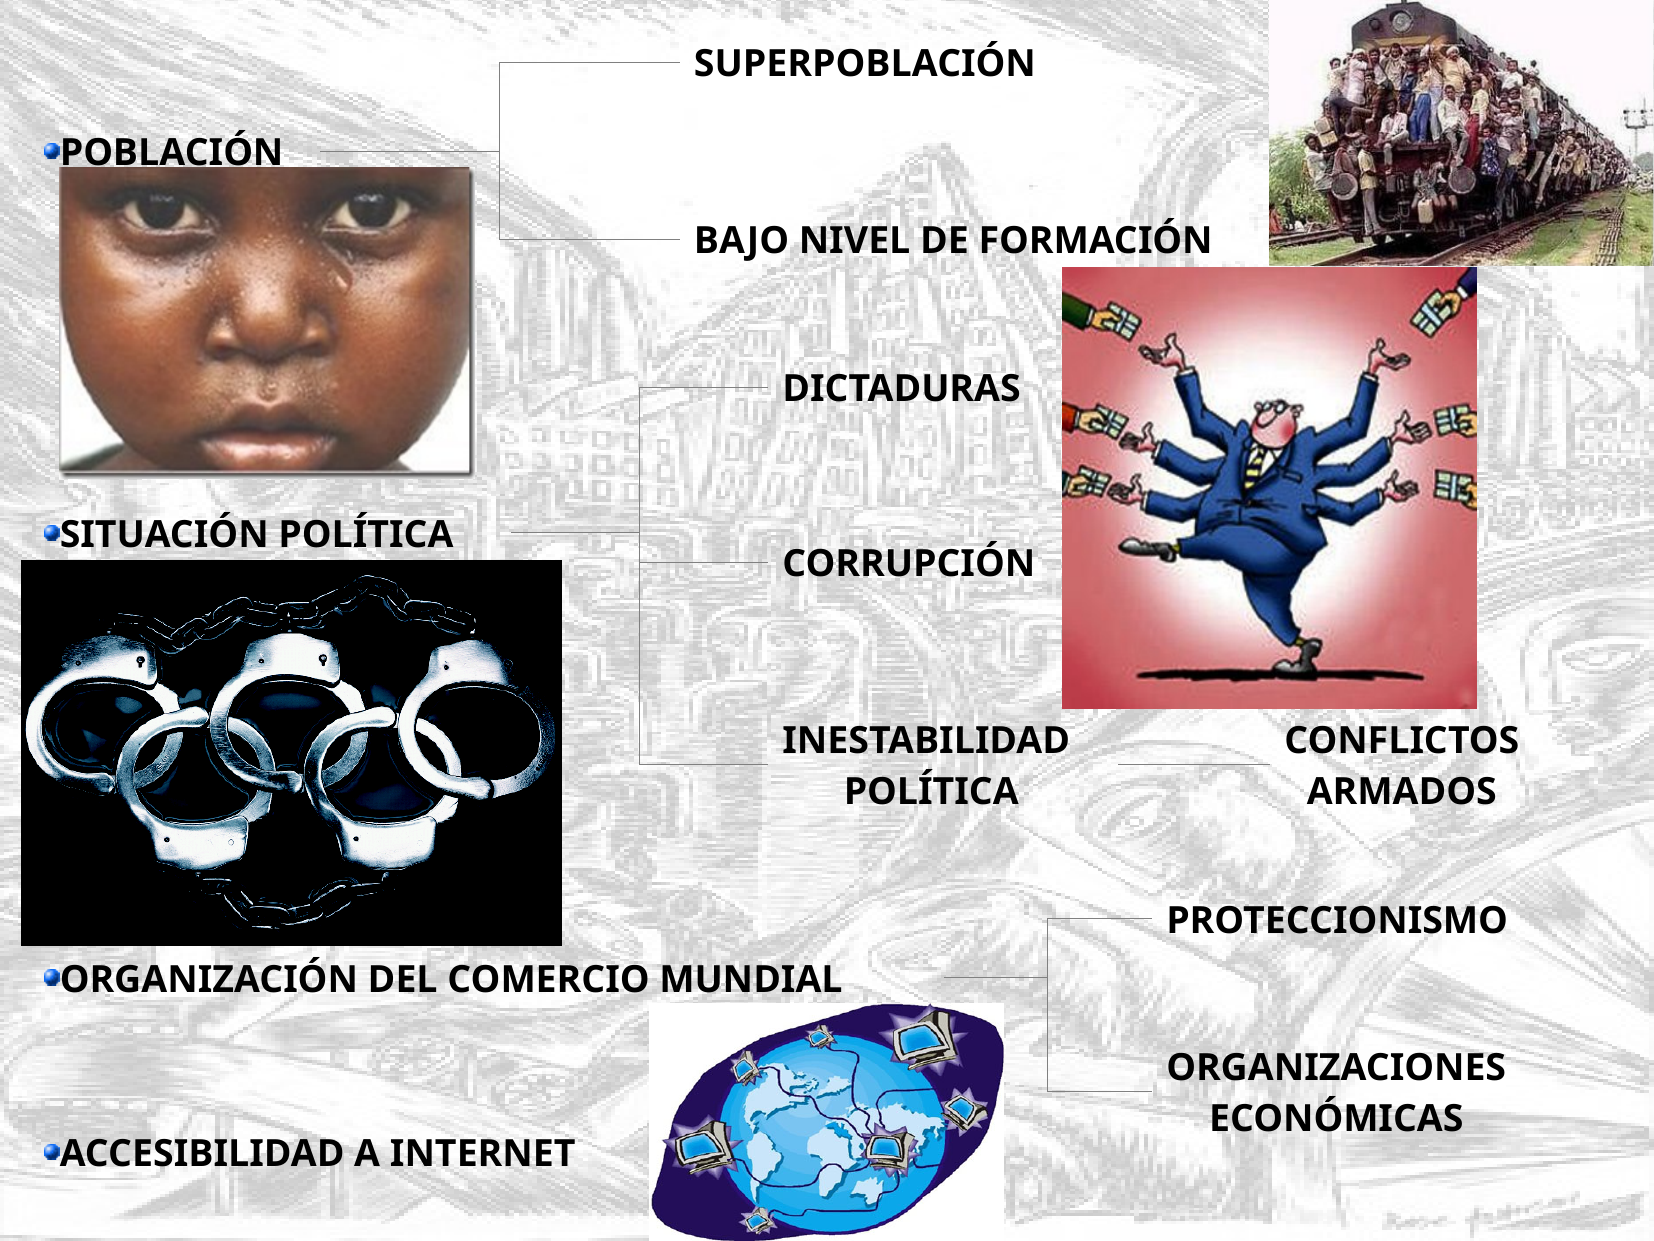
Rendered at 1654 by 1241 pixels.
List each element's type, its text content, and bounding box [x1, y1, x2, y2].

text_box INESTABILIDAD POLÍTICA [767, 705, 1119, 811]
text_box CORRUPCIÓN [767, 529, 1062, 589]
text_box ACCESIBILIDAD A INTERNET [29, 1119, 649, 1179]
text_box DICTADURAS [767, 354, 1062, 414]
text_box POBLACIÓN [29, 118, 321, 178]
text_box BAJO NIVEL DE FORMACIÓN [679, 206, 1290, 267]
text_box ORGANIZACIÓN DEL COMERCIO MUNDIAL [29, 944, 945, 1005]
text_box SITUACIÓN POLÍTICA [29, 499, 512, 560]
picture [0, 0, 1654, 1241]
text_box SUPERPOBLACIÓN [679, 29, 1095, 90]
text_box ORGANIZACIONES ECONÓMICAS [1151, 1033, 1562, 1138]
text_box PROTECCIONISMO [1151, 885, 1564, 946]
text_box CONFLICTOS ARMADOS [1269, 705, 1566, 811]
